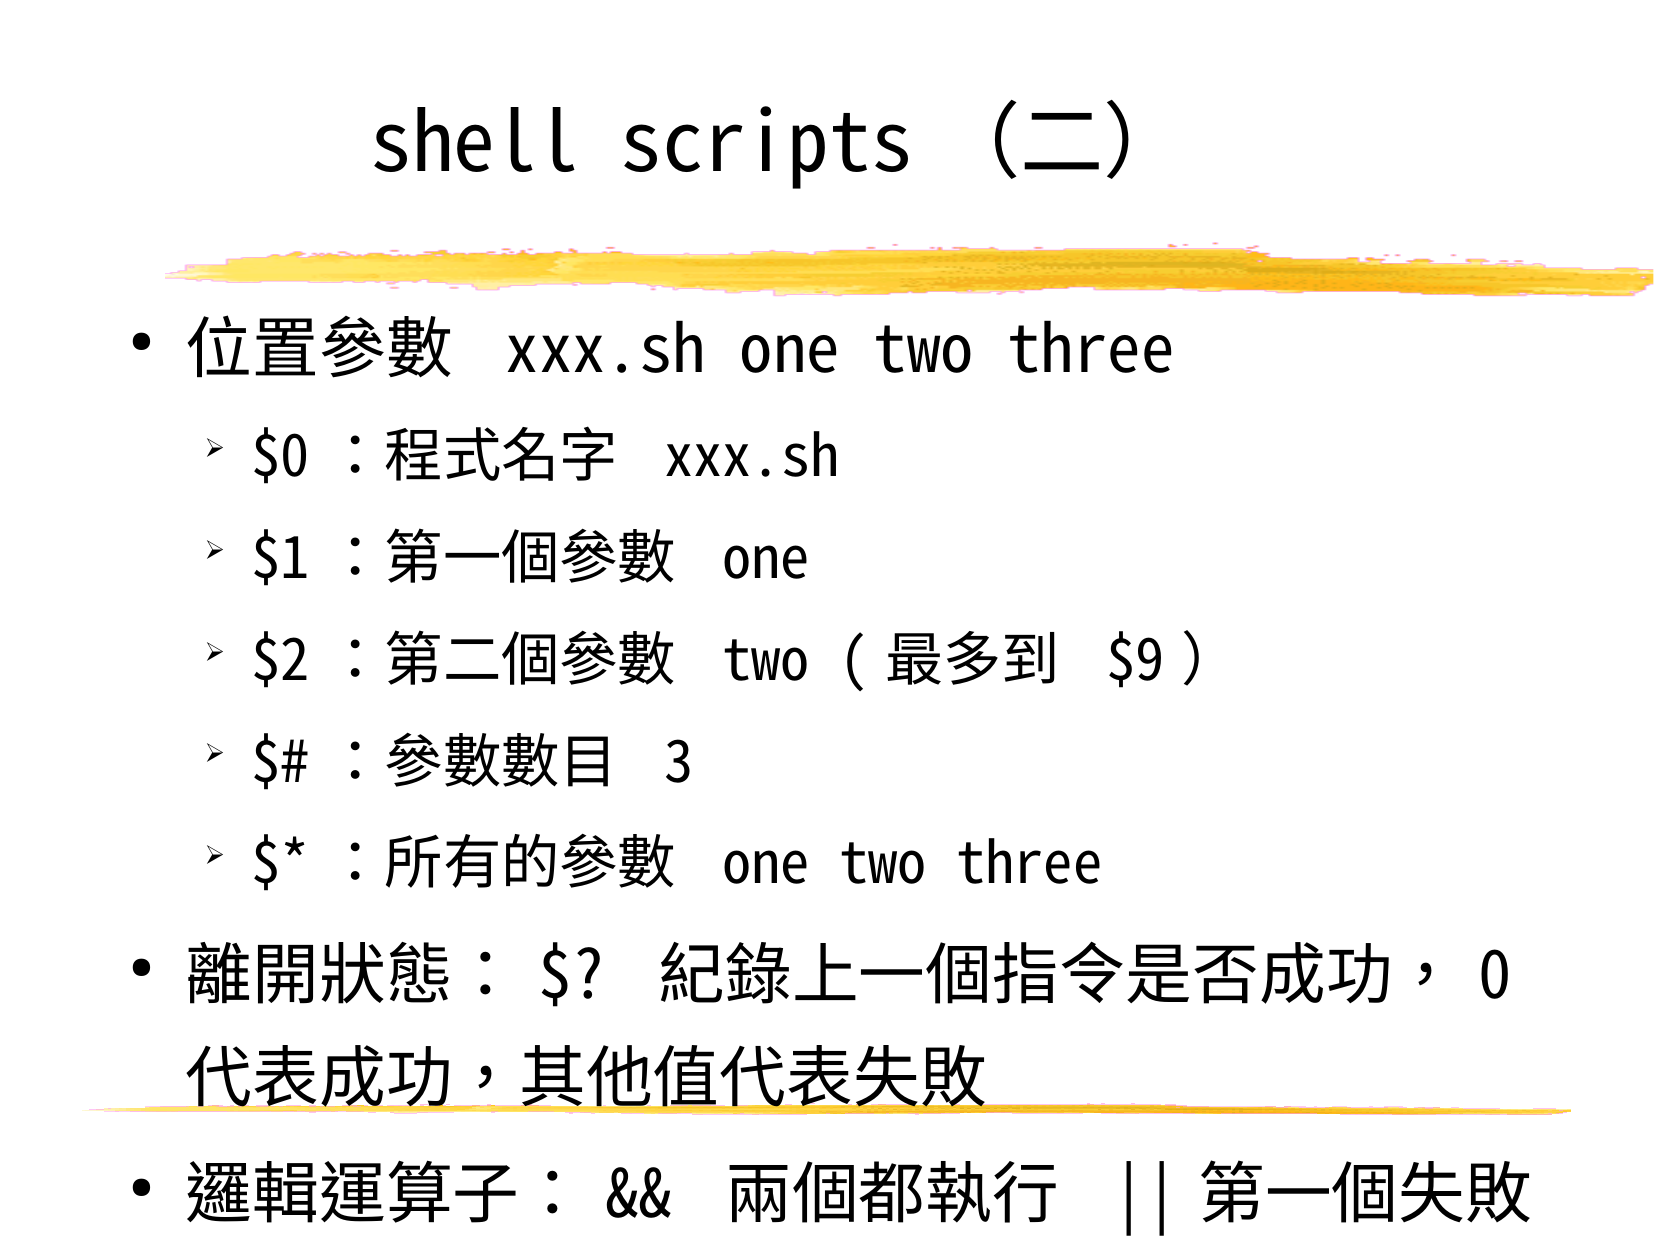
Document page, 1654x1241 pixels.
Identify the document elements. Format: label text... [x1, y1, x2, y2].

picture [165, 237, 1654, 308]
picture [1536, 1102, 1571, 1117]
list 位置參數 xxx.sh one two three $0：程式名字 xxx.sh $1：第一個參數 one $2：第二個參數 two (最多到 $9） $#：參數數目 3 $*：所有的參數 one two three 離開狀態：$? 紀錄上一個指令是否成功，0代表成功，其他值代表失敗 邏輯運算子：&& 兩個都執行 ||第一個失敗才執行後者 [129, 289, 1536, 1148]
title shell scripts（二） [76, 28, 1482, 236]
picture [82, 1102, 129, 1117]
